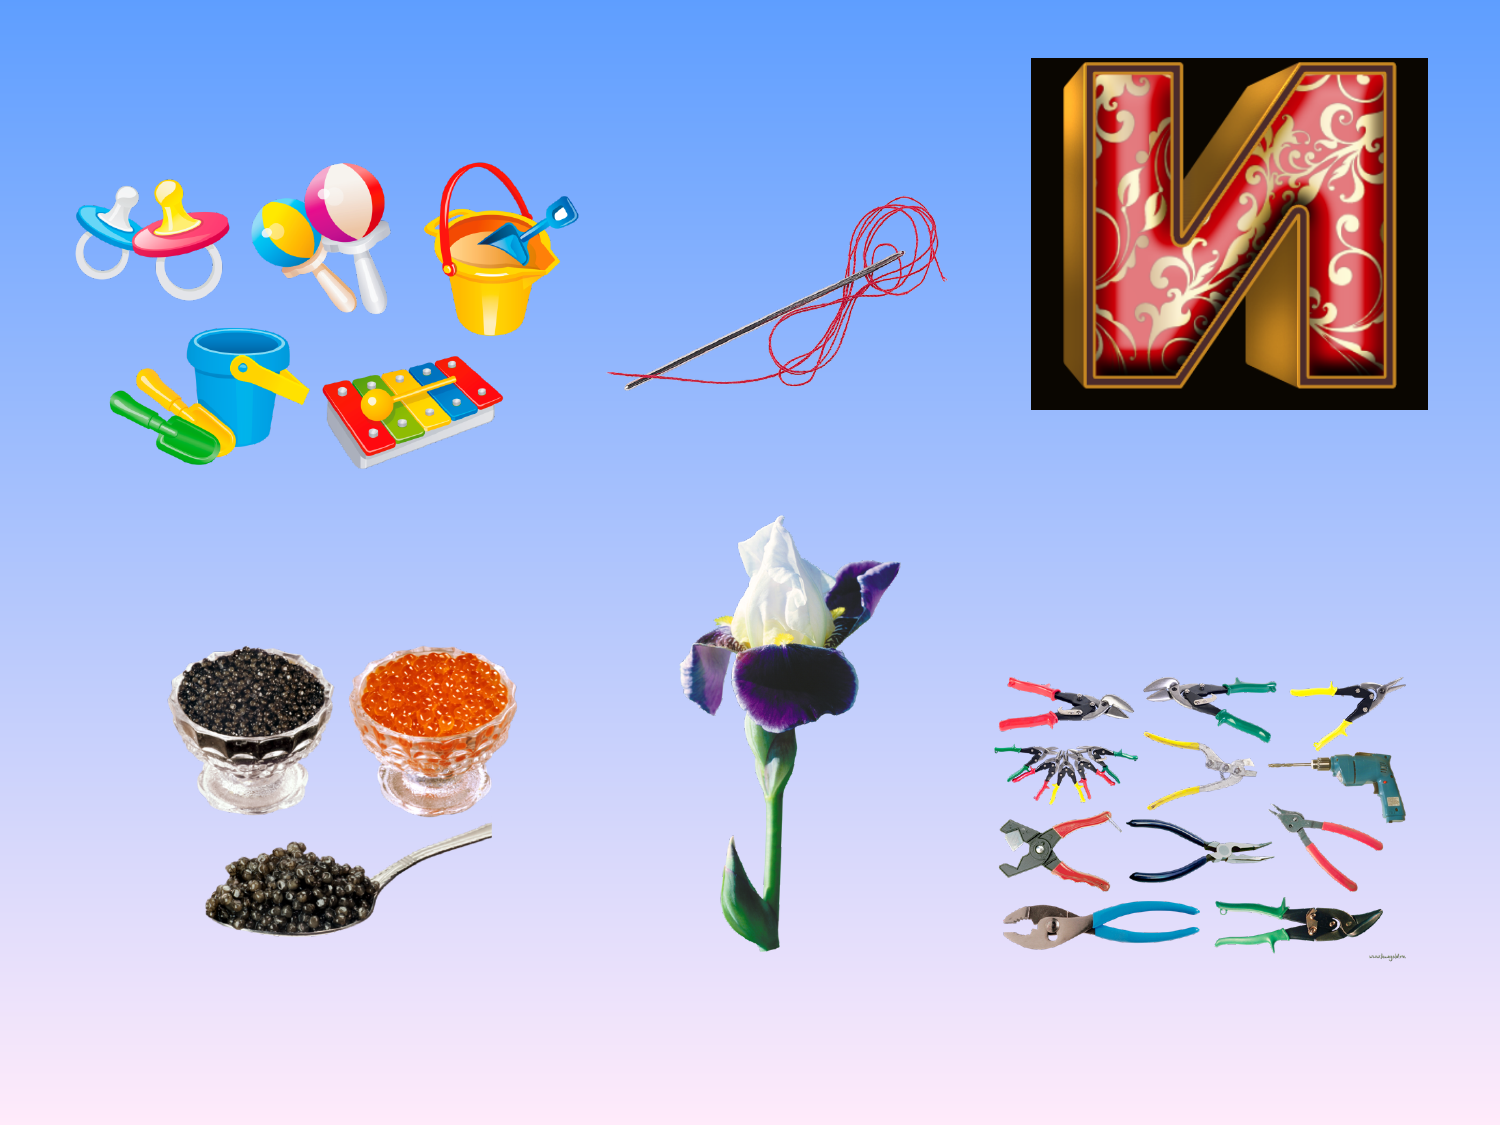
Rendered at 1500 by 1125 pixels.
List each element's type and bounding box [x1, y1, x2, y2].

picture [984, 656, 1421, 973]
picture [679, 515, 901, 952]
picture [46, 128, 956, 489]
picture [1031, 58, 1428, 410]
picture [152, 632, 532, 950]
